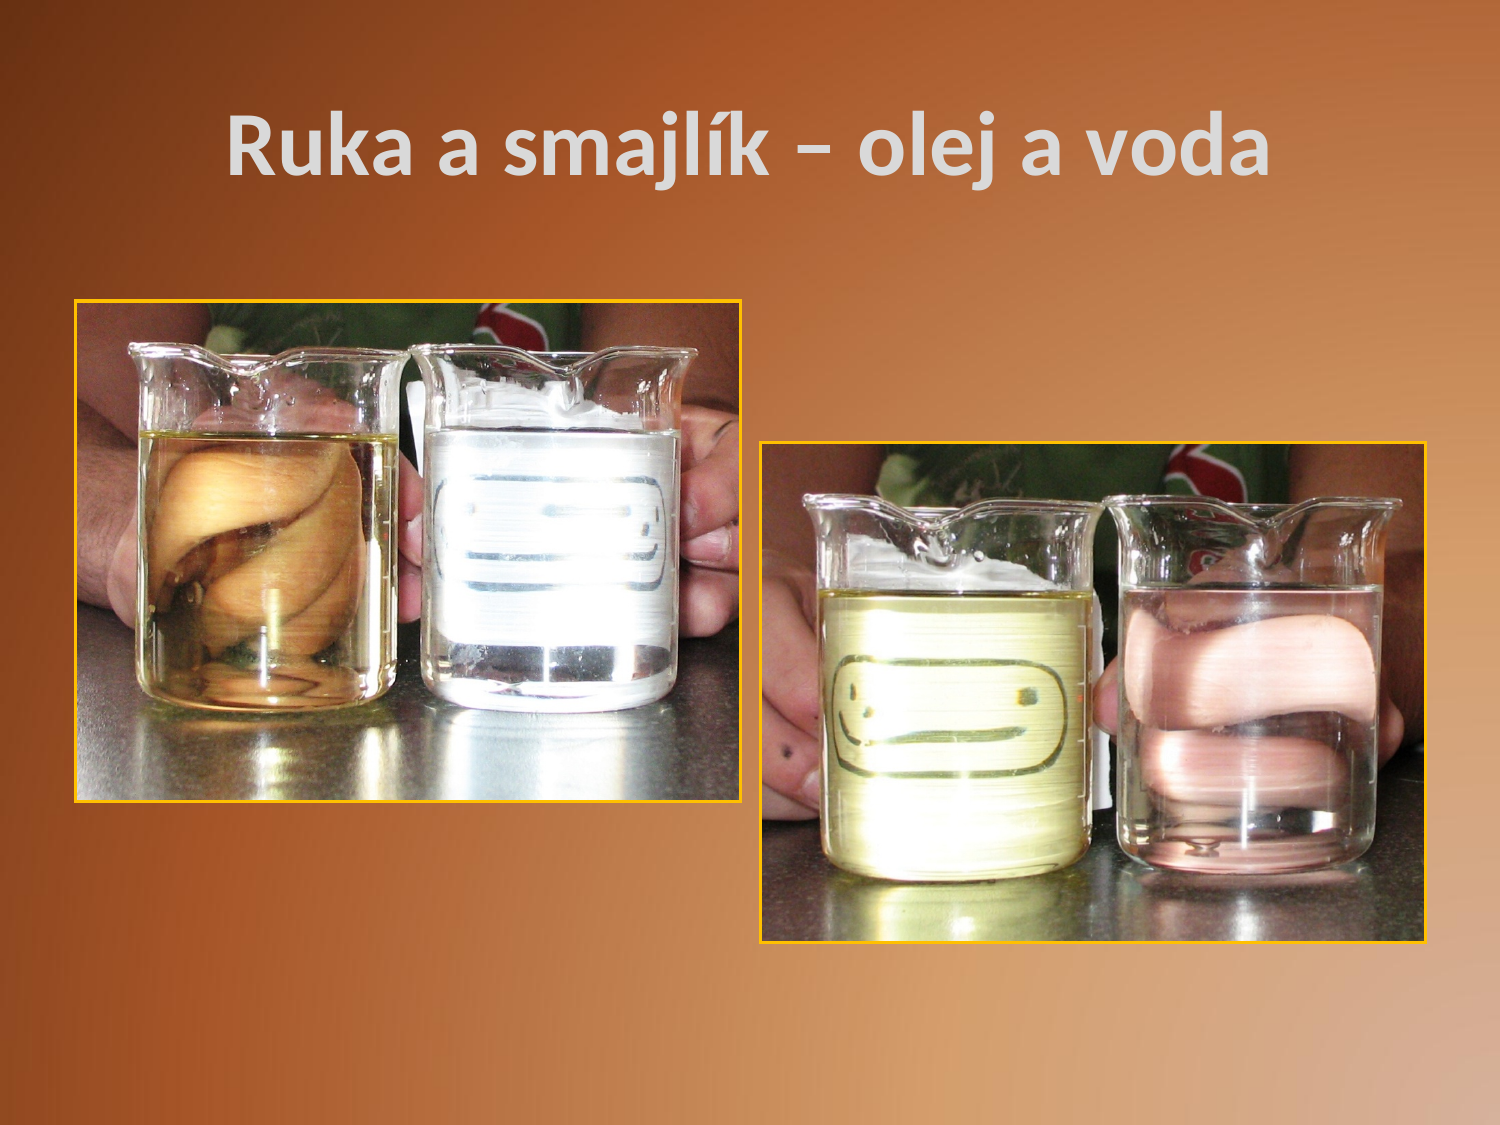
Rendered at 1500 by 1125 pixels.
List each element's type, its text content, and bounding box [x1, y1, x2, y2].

picture [0, 0, 1500, 1125]
title Ruka a smajlík – olej a voda [75, 45, 1426, 233]
text_box [76, 302, 740, 800]
text_box [761, 444, 1425, 942]
